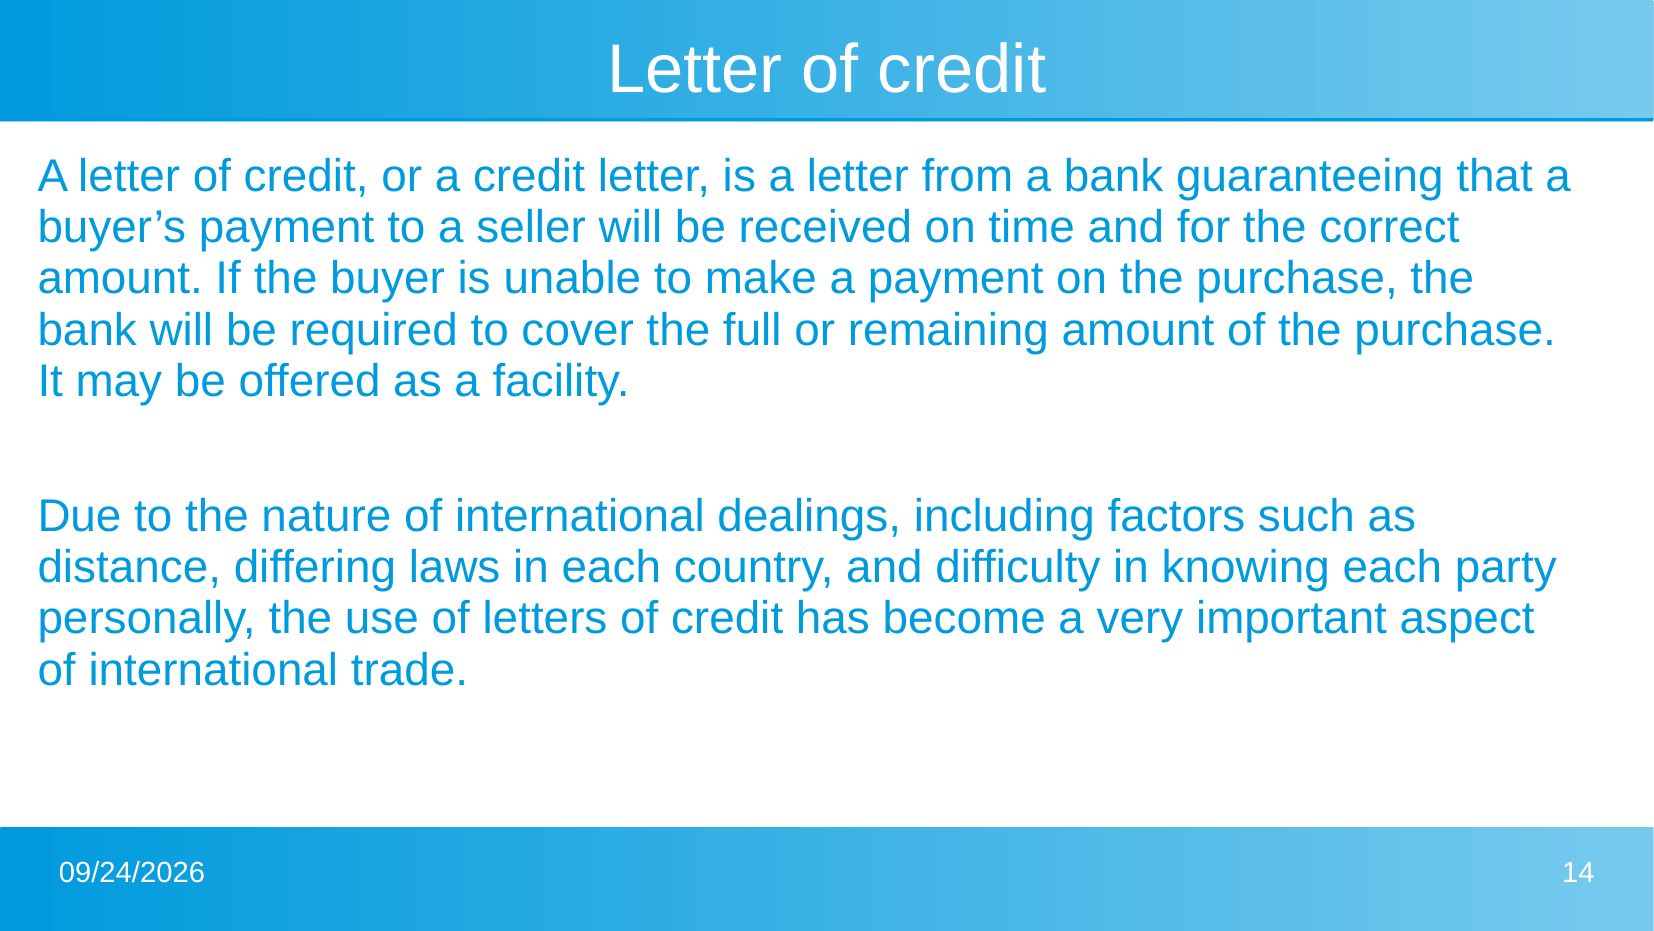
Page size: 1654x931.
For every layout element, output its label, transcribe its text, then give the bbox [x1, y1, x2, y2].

title Letter of credit [59, 29, 1595, 108]
list A letter of credit, or a credit letter, is a letter from a bank guaranteeing that a buyer’s payment to a seller will be received on time and for the correct amount. If the buyer is unable to make a payment on the purchase, the bank will be required to cover the full or remaining amount of the purchase. It may be offered as a facility. Due to the nature of international dealings, including factors such as distance, differing laws in each country, and difficulty in knowing each party personally, the use of letters of credit has become a very important aspect of international trade. [37, 150, 1573, 741]
